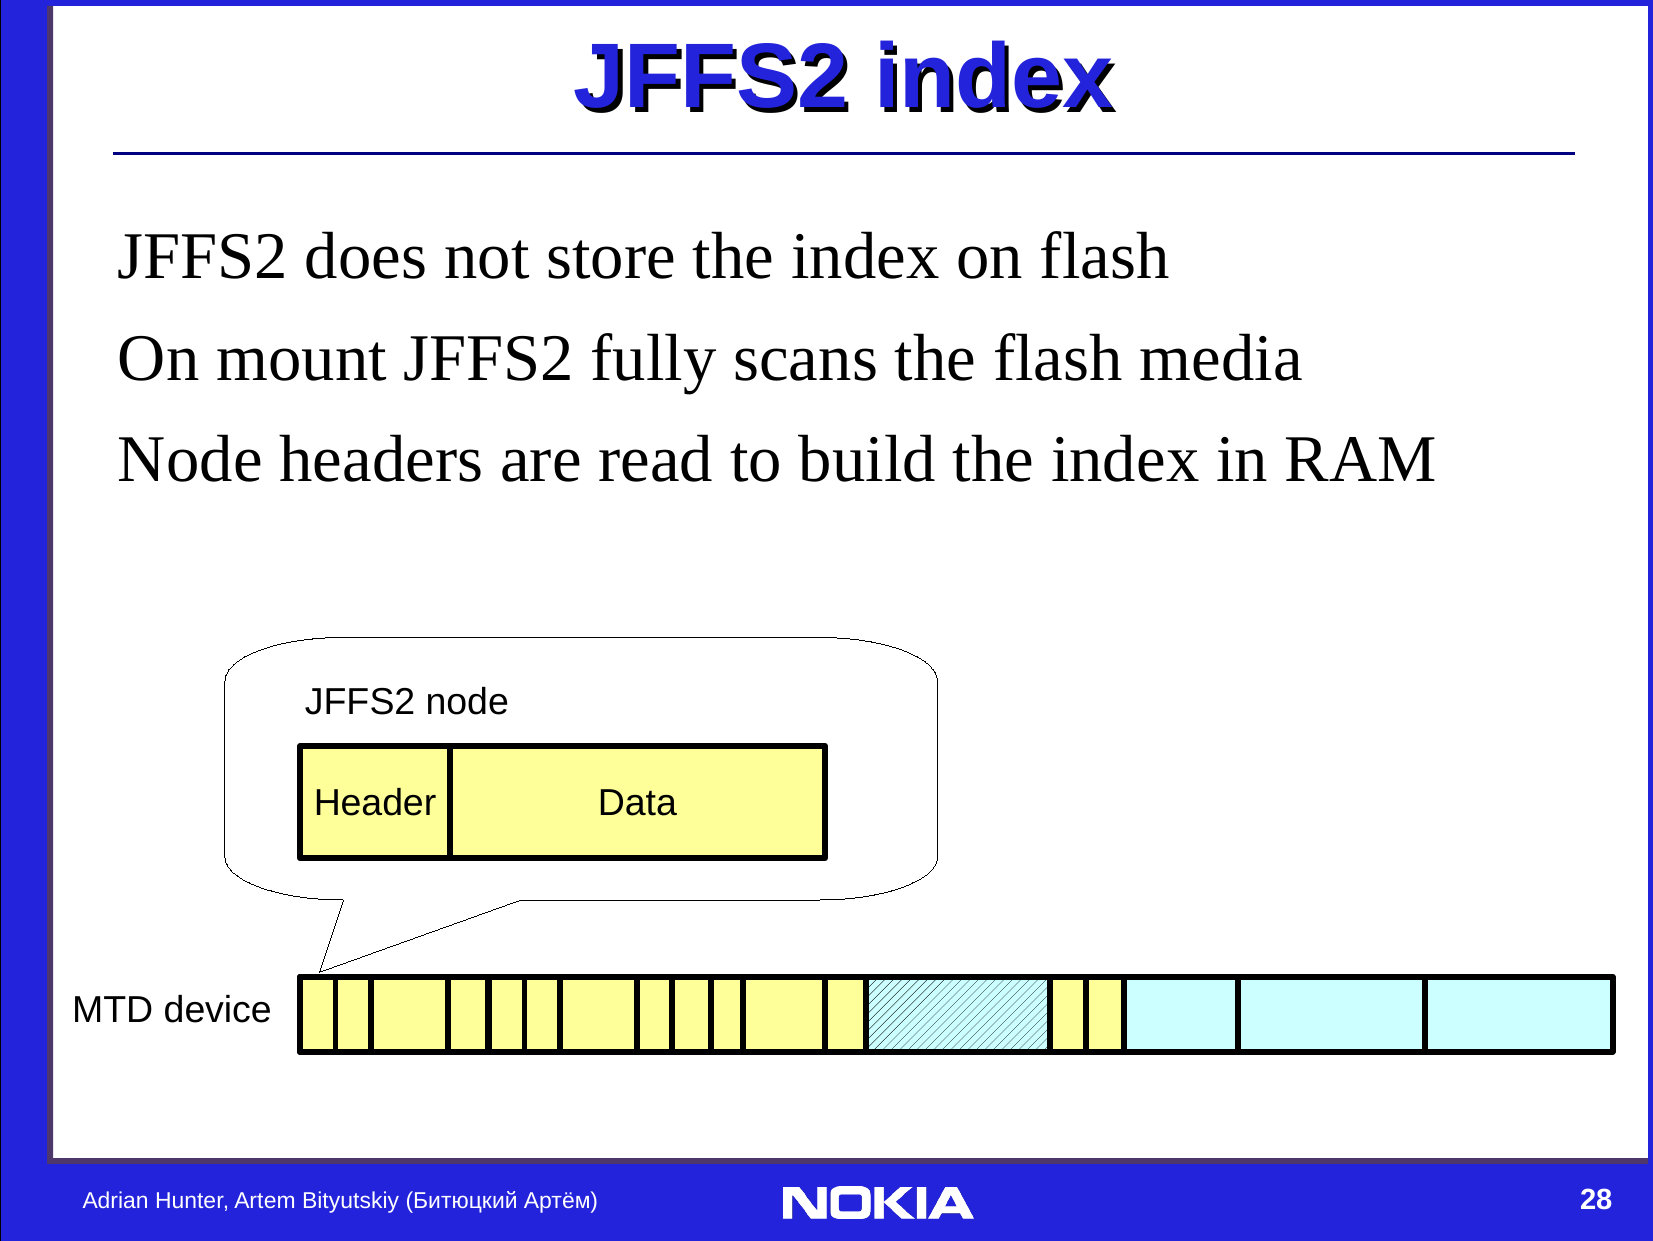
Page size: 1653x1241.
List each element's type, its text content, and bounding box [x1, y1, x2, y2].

text_box MTD device [57, 981, 287, 1038]
title JFFS2 index [100, 2, 1588, 151]
list JFFS2 does not store the index on flash On mount JFFS2 fully scans the flash media Node headers are read to build the index in RAM [100, 219, 1588, 1072]
text_box Header [300, 745, 451, 859]
picture [783, 1186, 974, 1219]
text_box [300, 976, 1613, 1052]
text_box Data [451, 745, 826, 859]
text_box JFFS2 node [289, 672, 525, 730]
